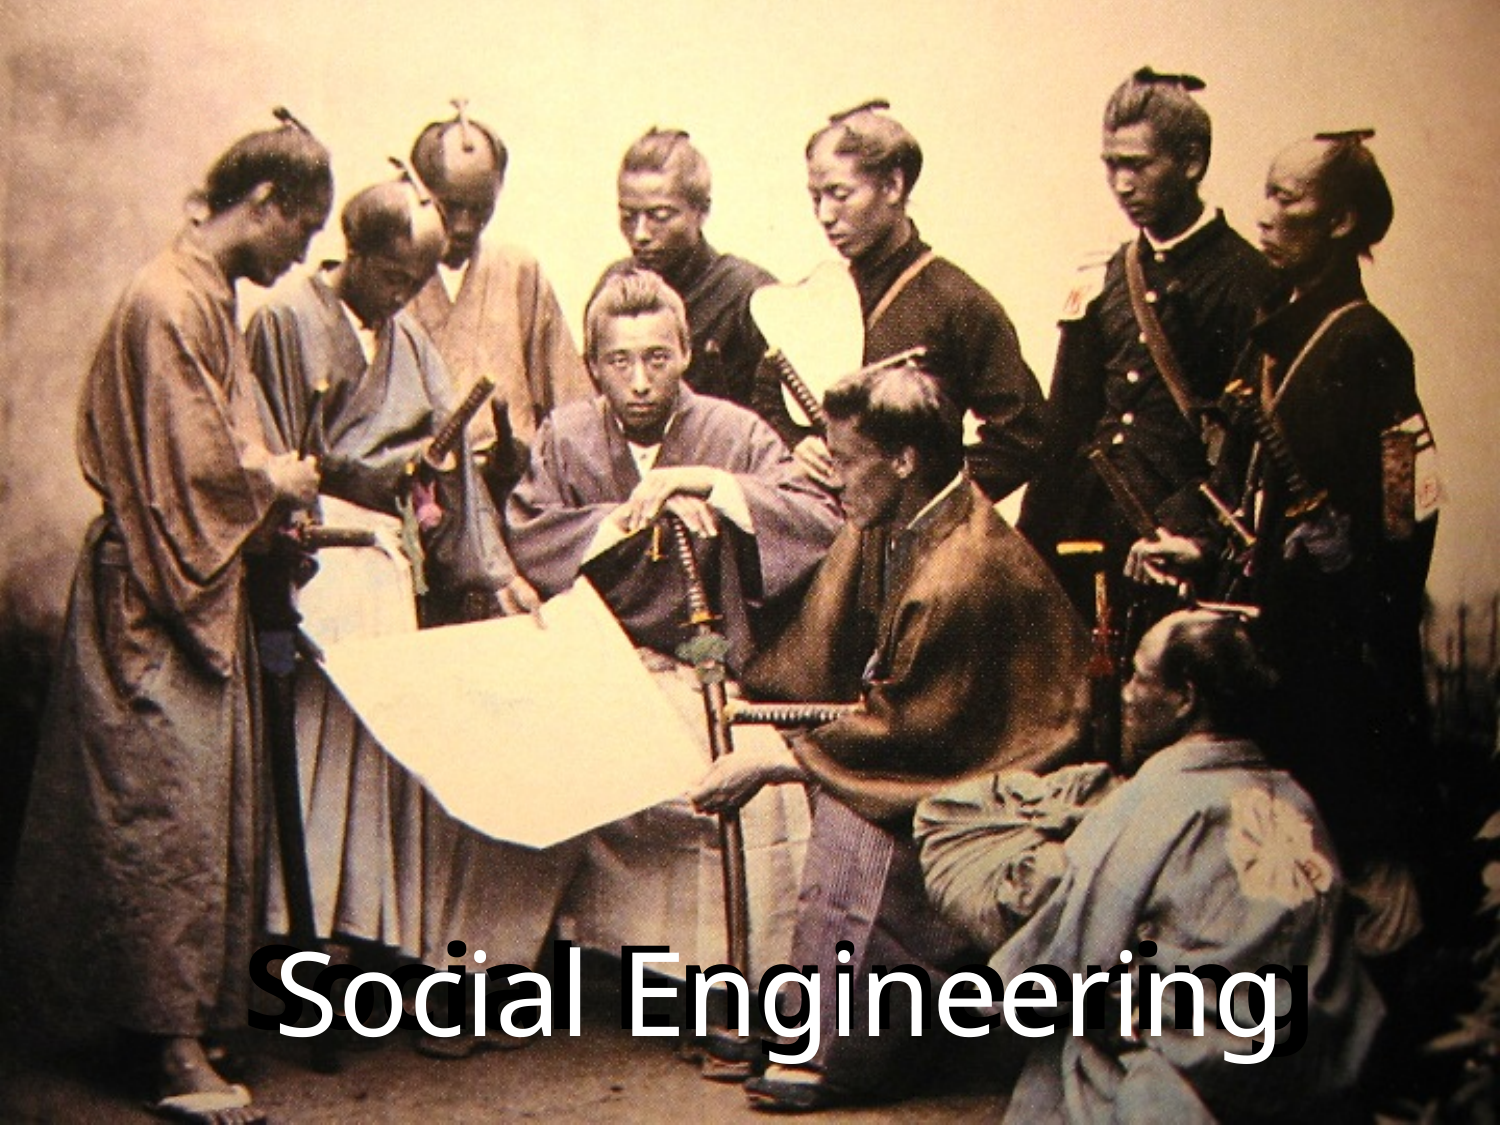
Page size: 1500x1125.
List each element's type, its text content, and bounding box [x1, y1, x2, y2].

title Social Engineering [143, 868, 1418, 874]
picture [0, 0, 1500, 1125]
title Social Engineering [143, 874, 1418, 1110]
